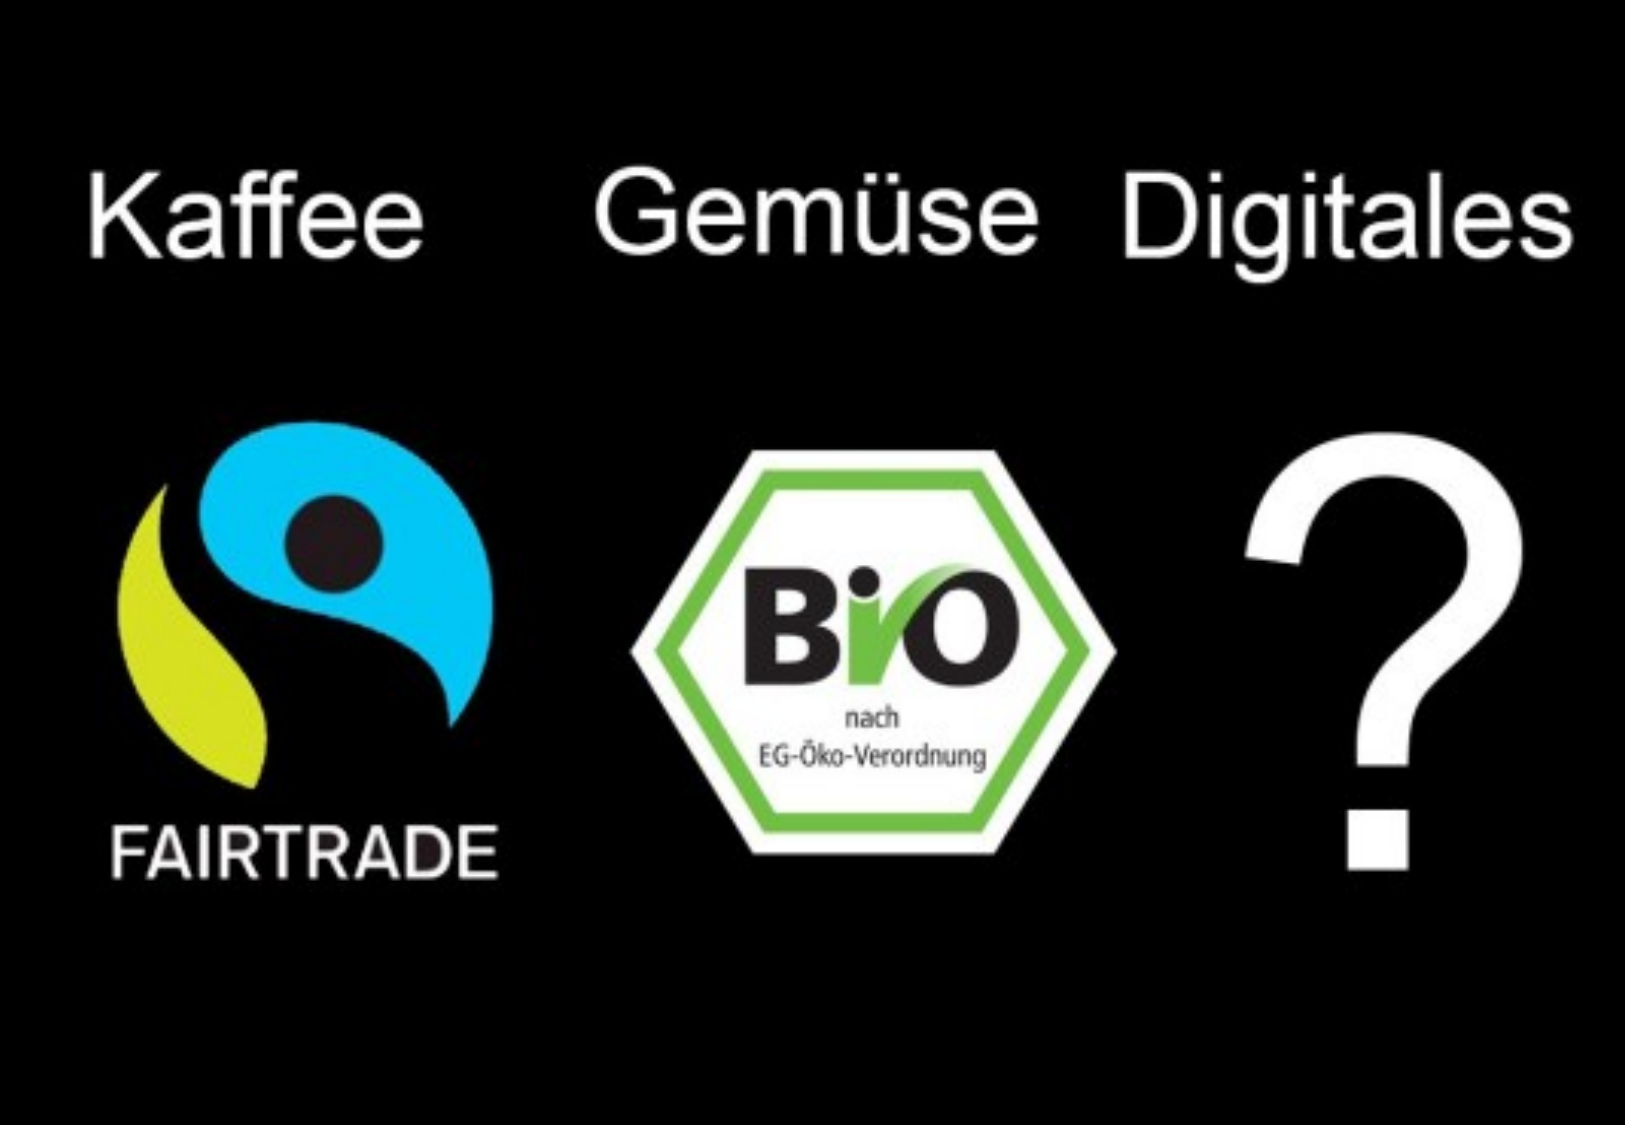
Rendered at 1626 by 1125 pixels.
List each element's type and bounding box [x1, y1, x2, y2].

picture [0, 113, 1599, 1012]
